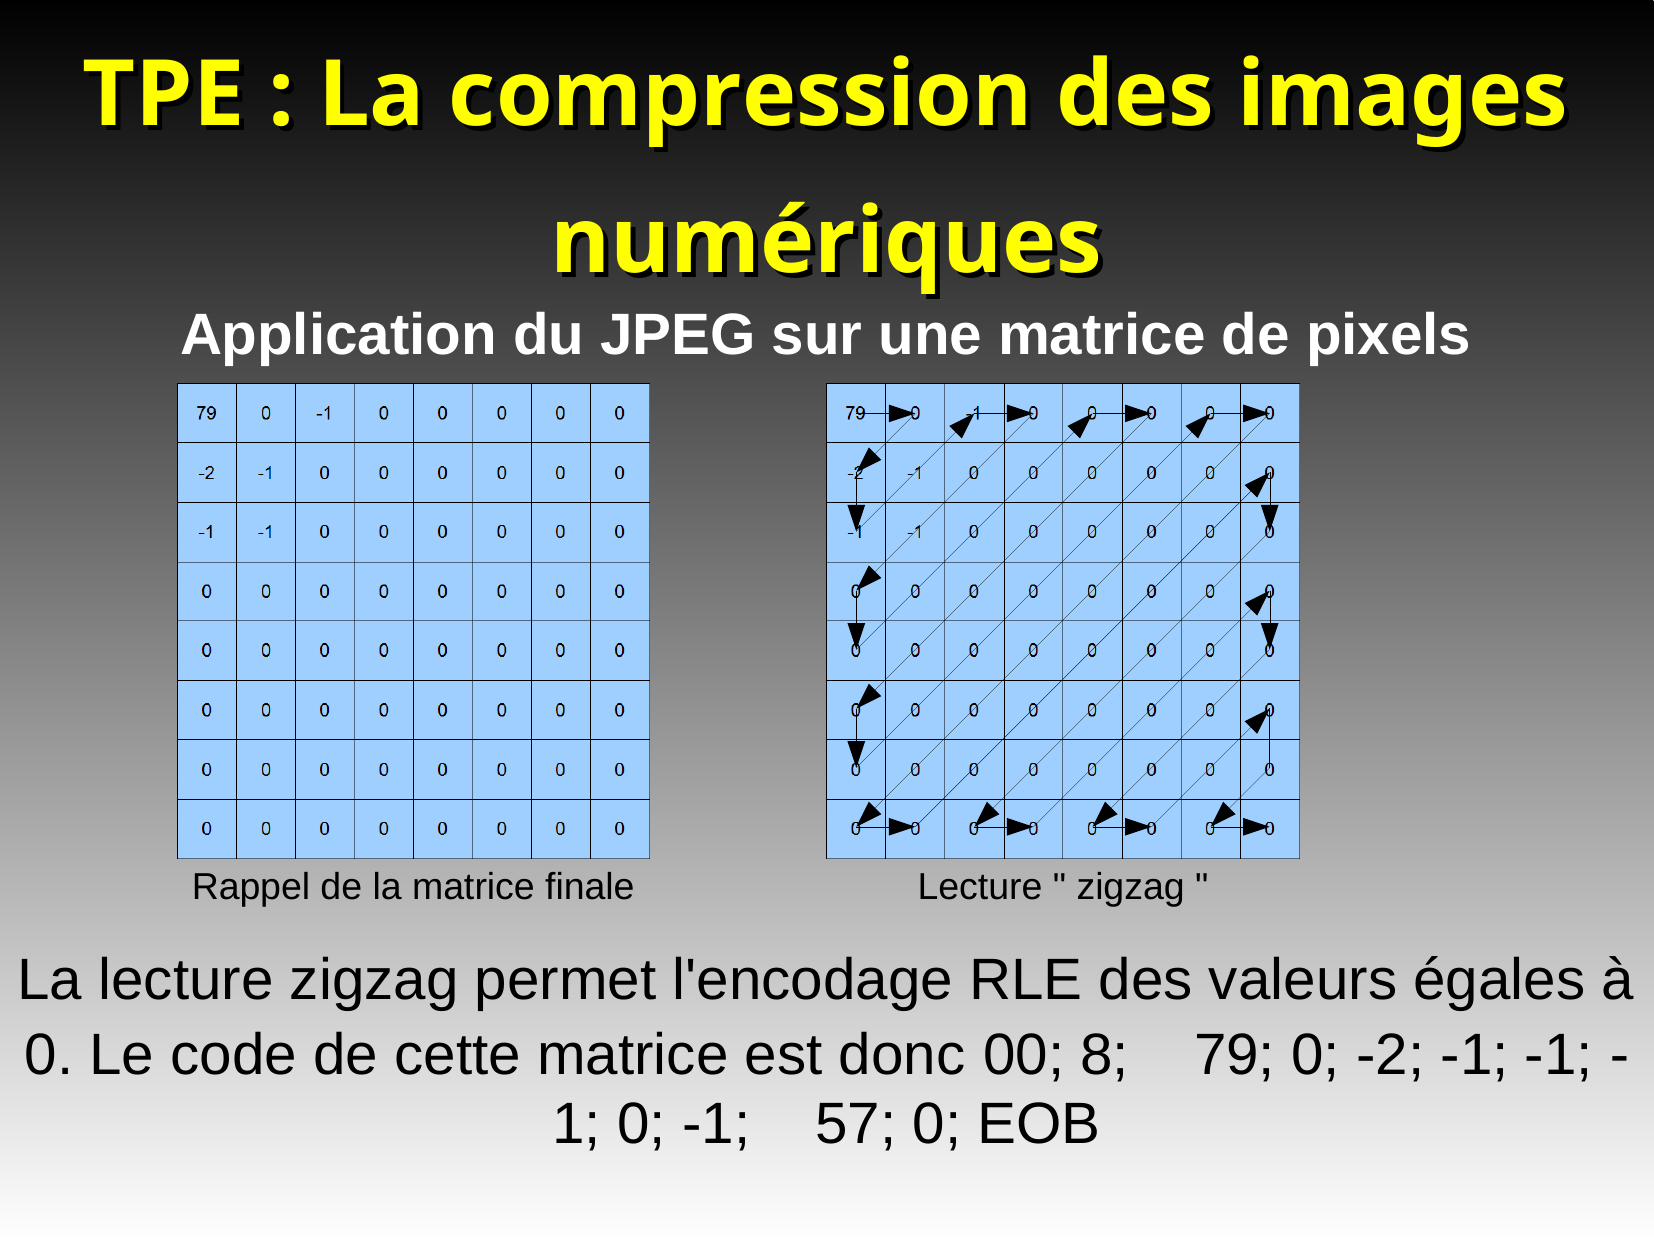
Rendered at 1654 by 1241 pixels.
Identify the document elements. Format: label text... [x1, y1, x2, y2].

text_box Rappel de la matrice finale [177, 858, 650, 916]
subtitle Application du JPEG sur une matrice de pixels [82, 290, 1571, 939]
picture [826, 383, 1300, 858]
title TPE : La compression des images numériques [82, 14, 1571, 290]
picture [177, 383, 650, 858]
text_box Lecture " zigzag " [826, 858, 1300, 916]
text_box La lecture zigzag permet l'encodage RLE des valeurs égales à 0. Le code de cette matrice est donc 00; 8; 79; 0; -2; -1; -1; -1; 0; -1; 57; 0; EOB [0, 939, 1654, 1152]
